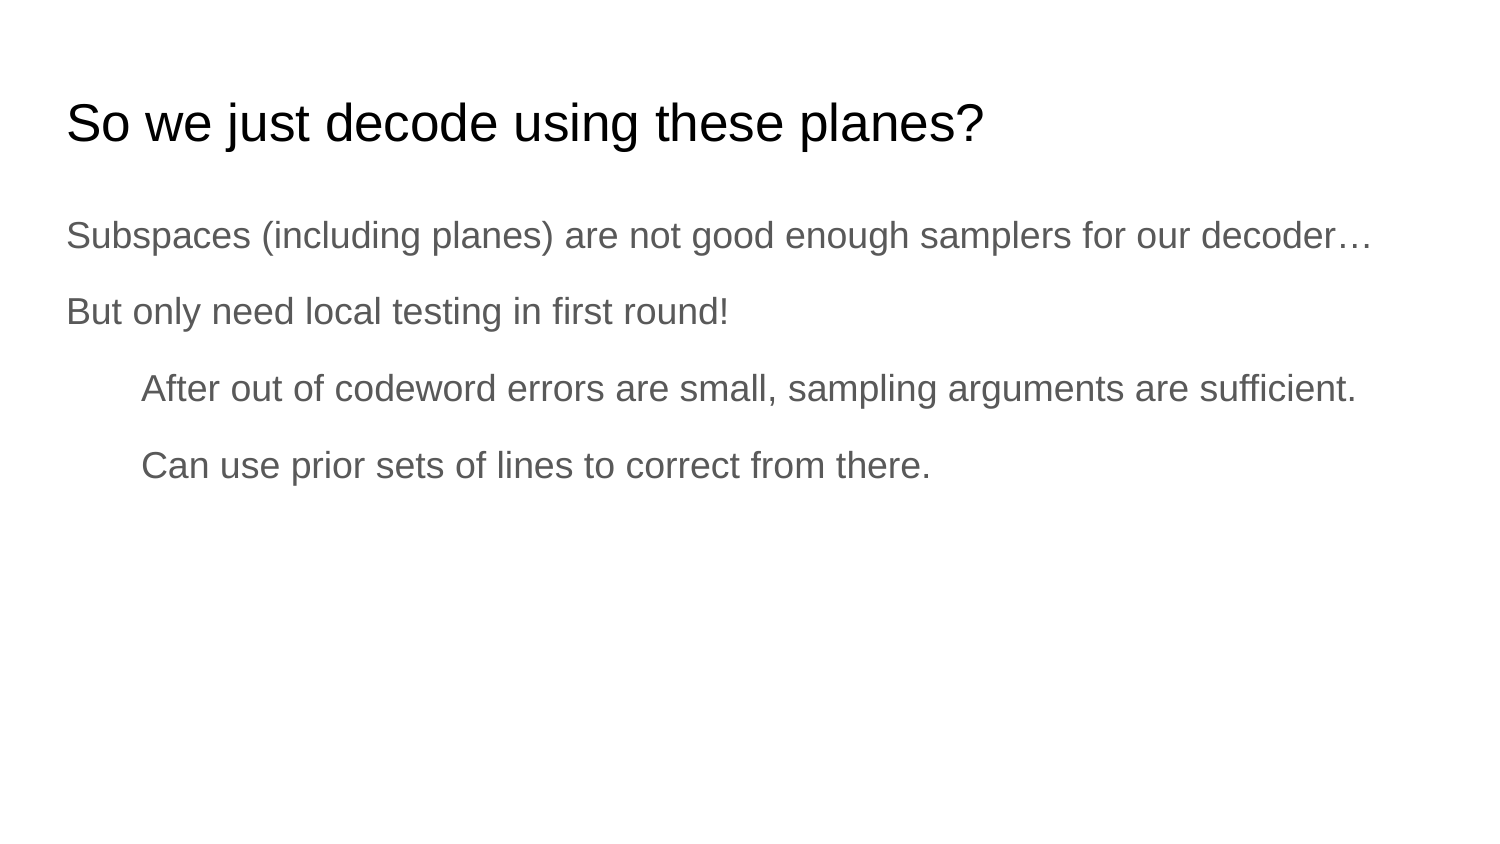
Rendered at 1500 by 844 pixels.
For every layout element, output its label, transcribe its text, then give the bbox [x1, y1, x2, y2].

title So we just decode using these planes? [51, 72, 1449, 167]
list Subspaces (including planes) are not good enough samplers for our decoder… But only need local testing in first round! After out of codeword errors are small, sampling arguments are sufficient. Can use prior sets of lines to correct from there. [51, 189, 1449, 750]
